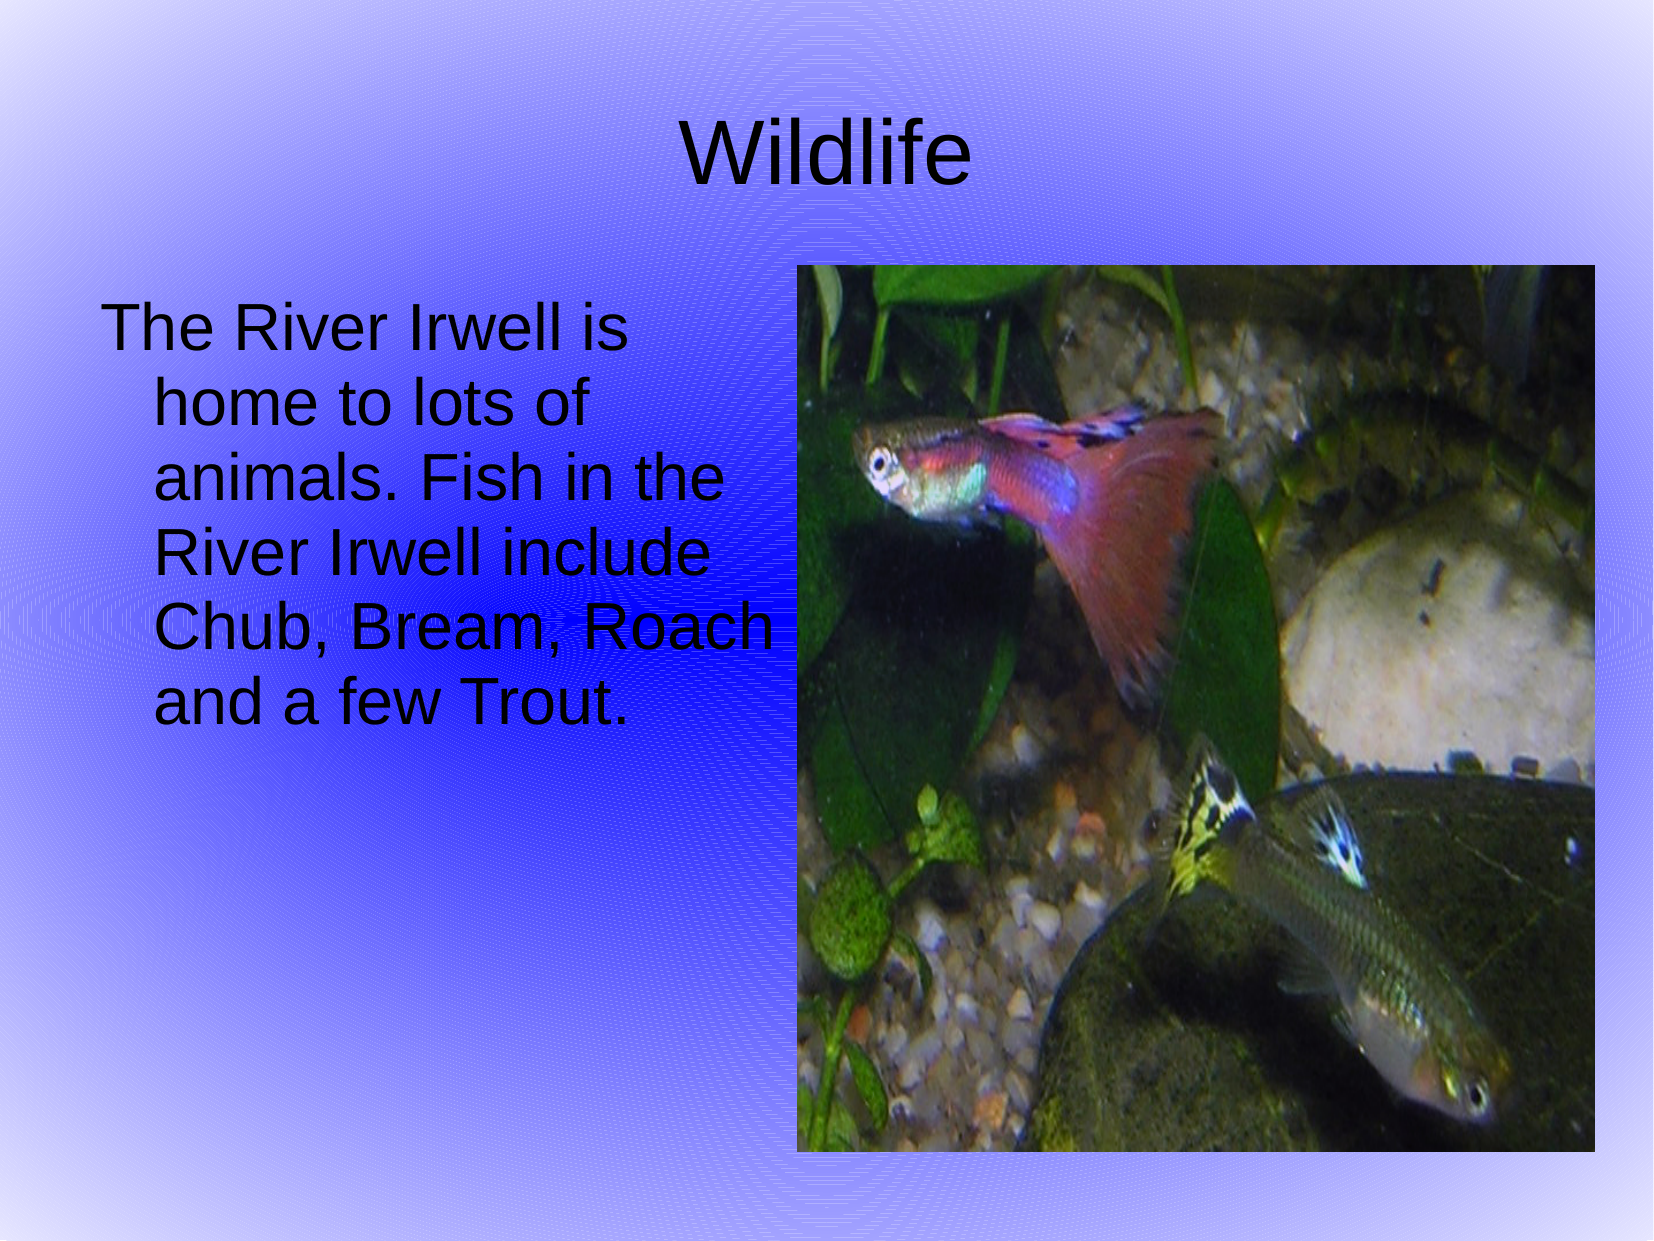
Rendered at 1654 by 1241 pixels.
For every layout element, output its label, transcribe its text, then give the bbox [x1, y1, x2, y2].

picture [797, 265, 1595, 1152]
title Wildlife [82, 49, 1571, 257]
list The River Irwell is home to lots of animals. Fish in the River Irwell include Chub, Bream, Roach and a few Trout. [82, 290, 797, 1109]
